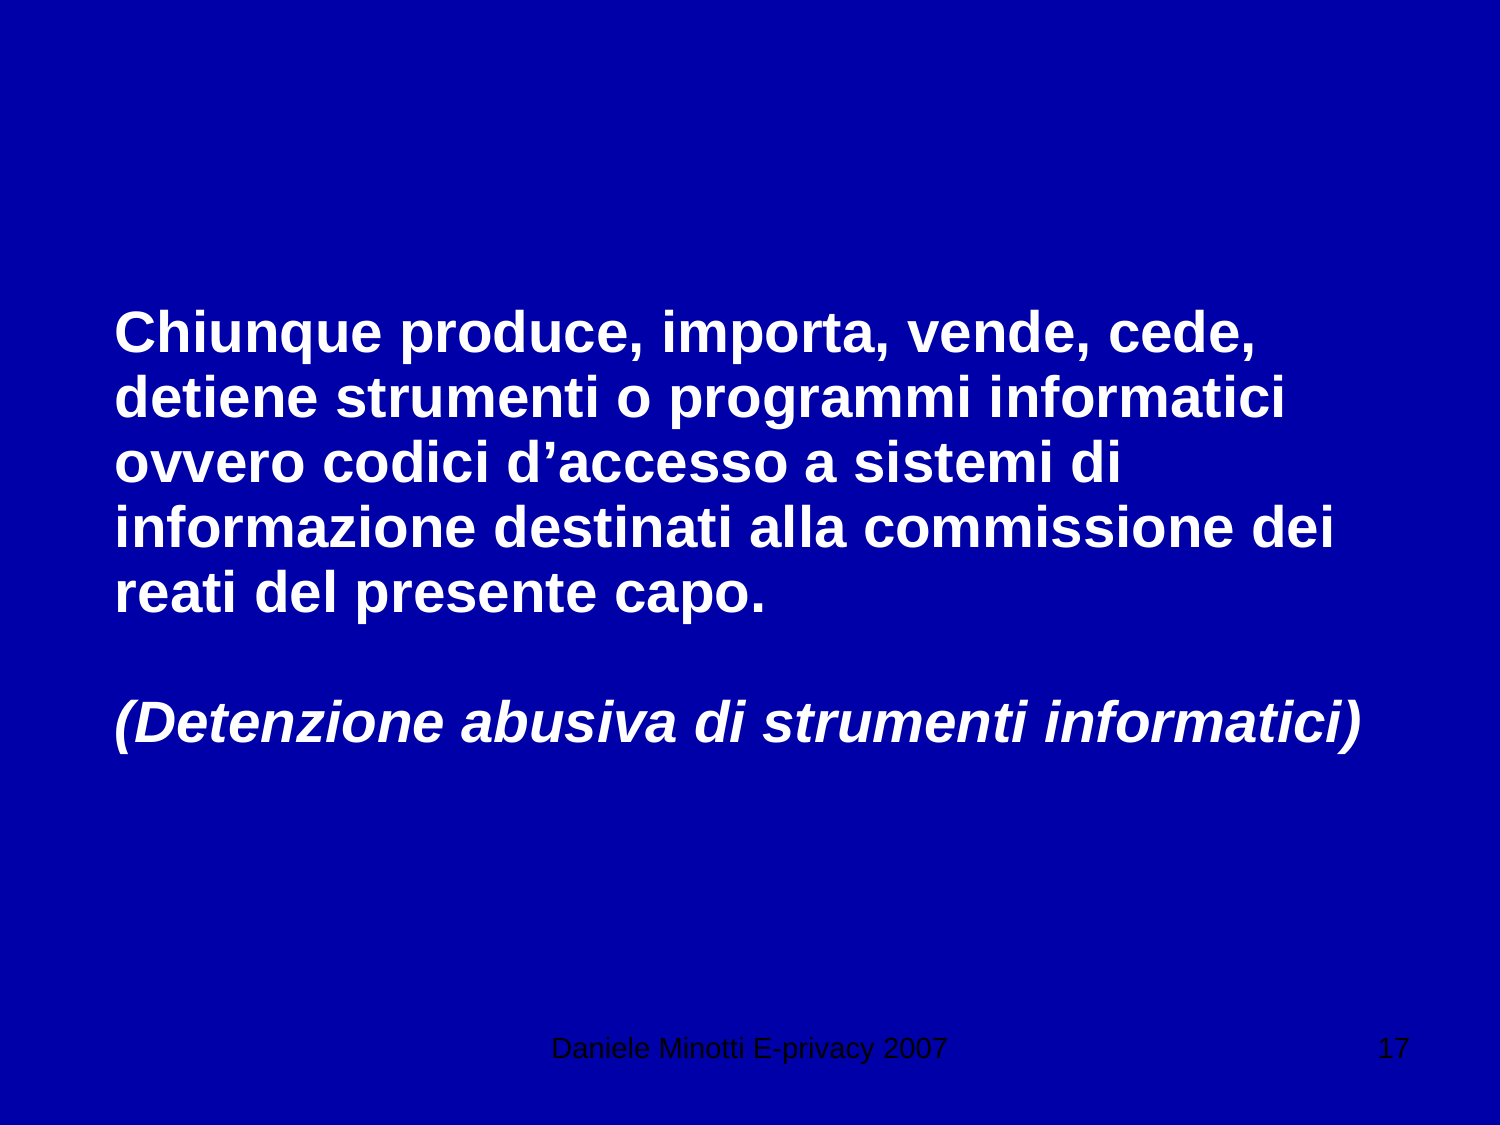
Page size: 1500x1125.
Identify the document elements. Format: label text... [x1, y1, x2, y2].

title Chiunque produce, importa, vende, cede, detiene strumenti o programmi informatici ovvero codici d’accesso a sistemi di informazione destinati alla commissione dei reati del presente capo. (Detenzione abusiva di strumenti informatici) [100, 90, 1400, 965]
